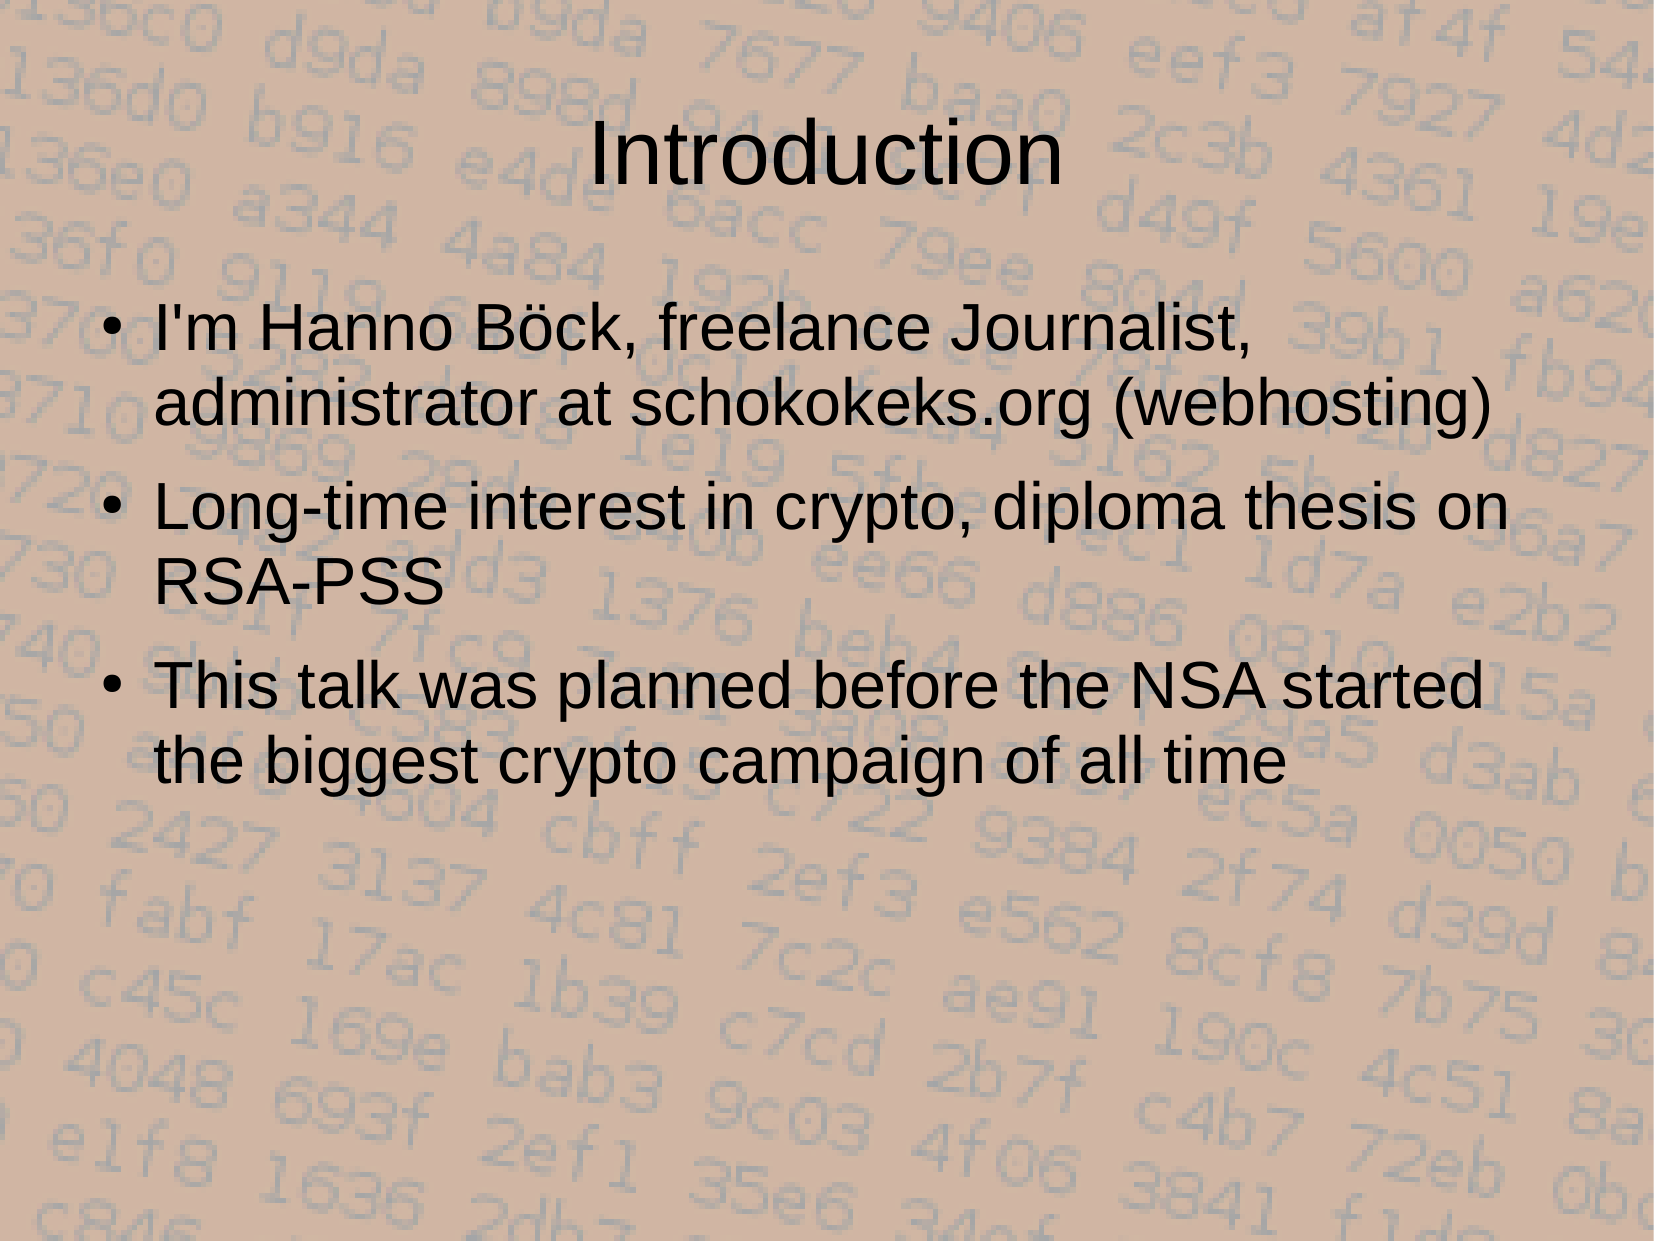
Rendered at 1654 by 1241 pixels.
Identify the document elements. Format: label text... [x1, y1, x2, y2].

title Introduction [82, 49, 1571, 257]
list I'm Hanno Böck, freelance Journalist, administrator at schokokeks.org (webhosting) Long-time interest in crypto, diploma thesis on RSA-PSS This talk was planned before the NSA started the biggest crypto campaign of all time [82, 290, 1571, 1010]
picture [0, 0, 1654, 1241]
